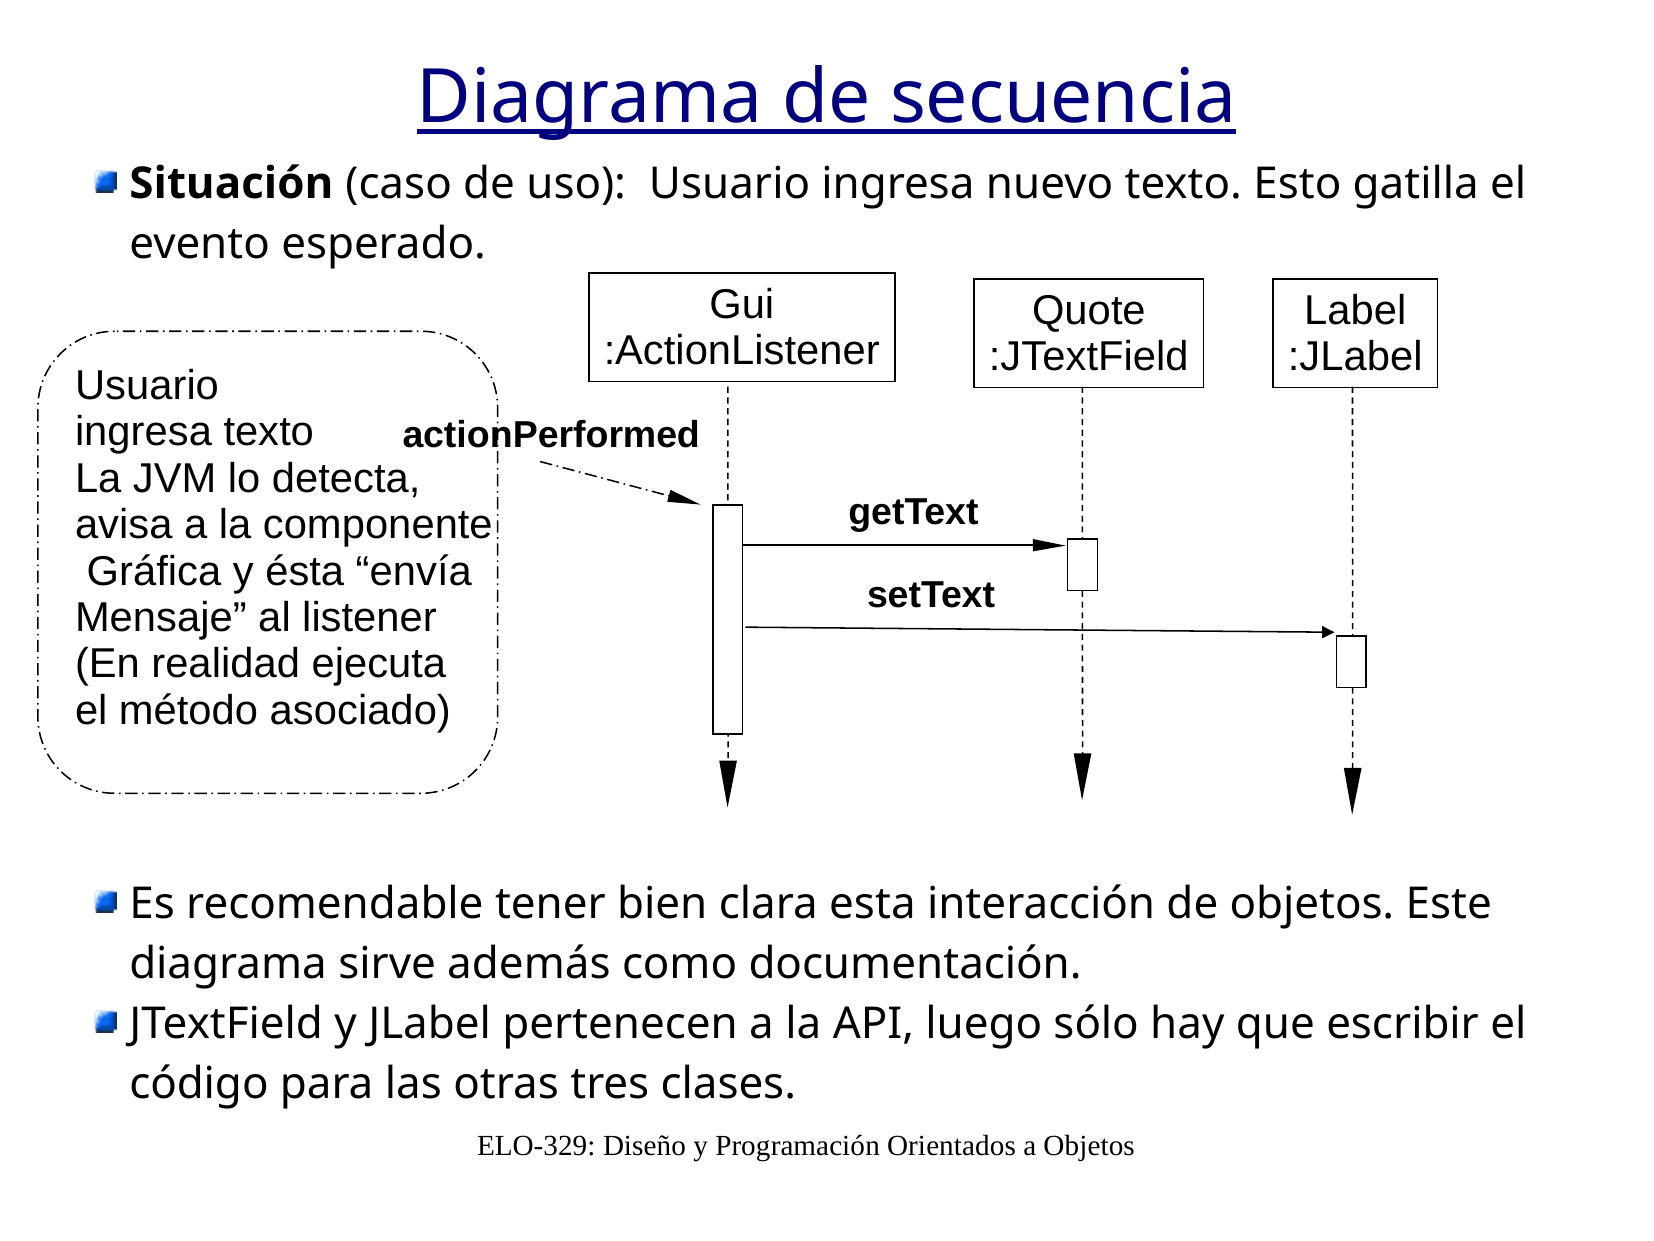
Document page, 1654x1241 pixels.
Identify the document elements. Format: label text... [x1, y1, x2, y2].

text_box Quote :JTextField [974, 278, 1204, 388]
text_box [713, 504, 743, 734]
text_box [1067, 538, 1098, 591]
text_box Usuario ingresa texto La JVM lo detecta, avisa a la componente Gráfica y ésta “envía Mensaje” al listener (En realidad ejecuta el método asociado) [37, 331, 498, 794]
text_box Label :JLabel [1273, 278, 1438, 388]
list Situación (caso de uso): Usuario ingresa nuevo texto. Esto gatilla el evento esperado. Es recomendable tener bien clara esta interacción de objetos. Este diagrama sirve además como documentación. JTextField y JLabel pertenecen a la API, luego sólo hay que escribir el código para las otras tres clases. [82, 151, 1571, 1115]
text_box getText [833, 482, 994, 541]
title Diagrama de secuencia [82, 43, 1571, 145]
text_box Gui :ActionListener [588, 272, 895, 382]
text_box setText [852, 565, 1011, 624]
text_box [1336, 636, 1367, 688]
text_box actionPerformed [387, 406, 716, 464]
